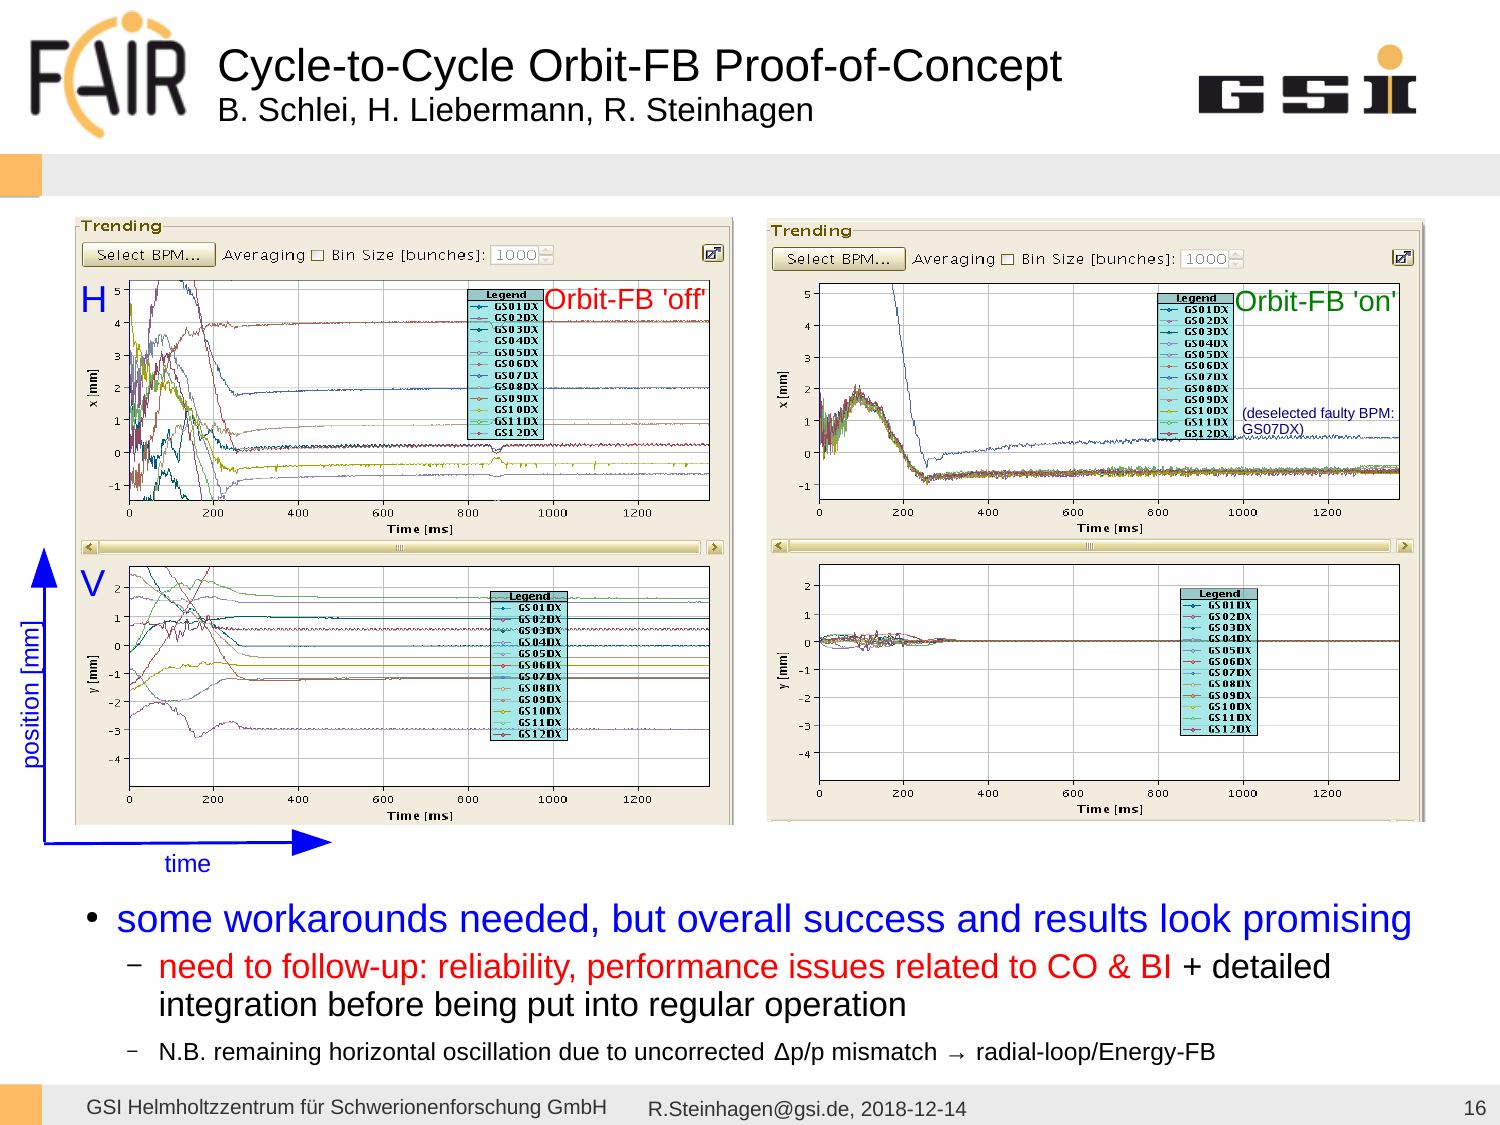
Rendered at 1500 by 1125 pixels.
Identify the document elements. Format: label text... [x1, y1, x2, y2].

picture [766, 218, 1426, 822]
list some workarounds needed, but overall success and results look promising need to follow-up: reliability, performance issues related to CO & BI + detailed integration before being put into regular operation N.B. remaining horizontal oscillation due to uncorrected Δp/p mismatch → radial-loop/Energy-FB [75, 896, 1425, 1075]
text_box (deselected faulty BPM: GS07DX) [1227, 397, 1439, 451]
picture [1197, 42, 1419, 117]
text_box H [65, 271, 123, 329]
picture [30, 9, 187, 141]
picture [74, 216, 734, 825]
text_box V [65, 554, 121, 612]
title Cycle-to-Cycle Orbit-FB Proof-of-Concept B. Schlei, H. Liebermann, R. Steinhagen [217, 3, 1190, 165]
text_box Orbit-FB 'on' [1219, 277, 1441, 377]
text_box Orbit-FB 'off' [529, 276, 750, 376]
